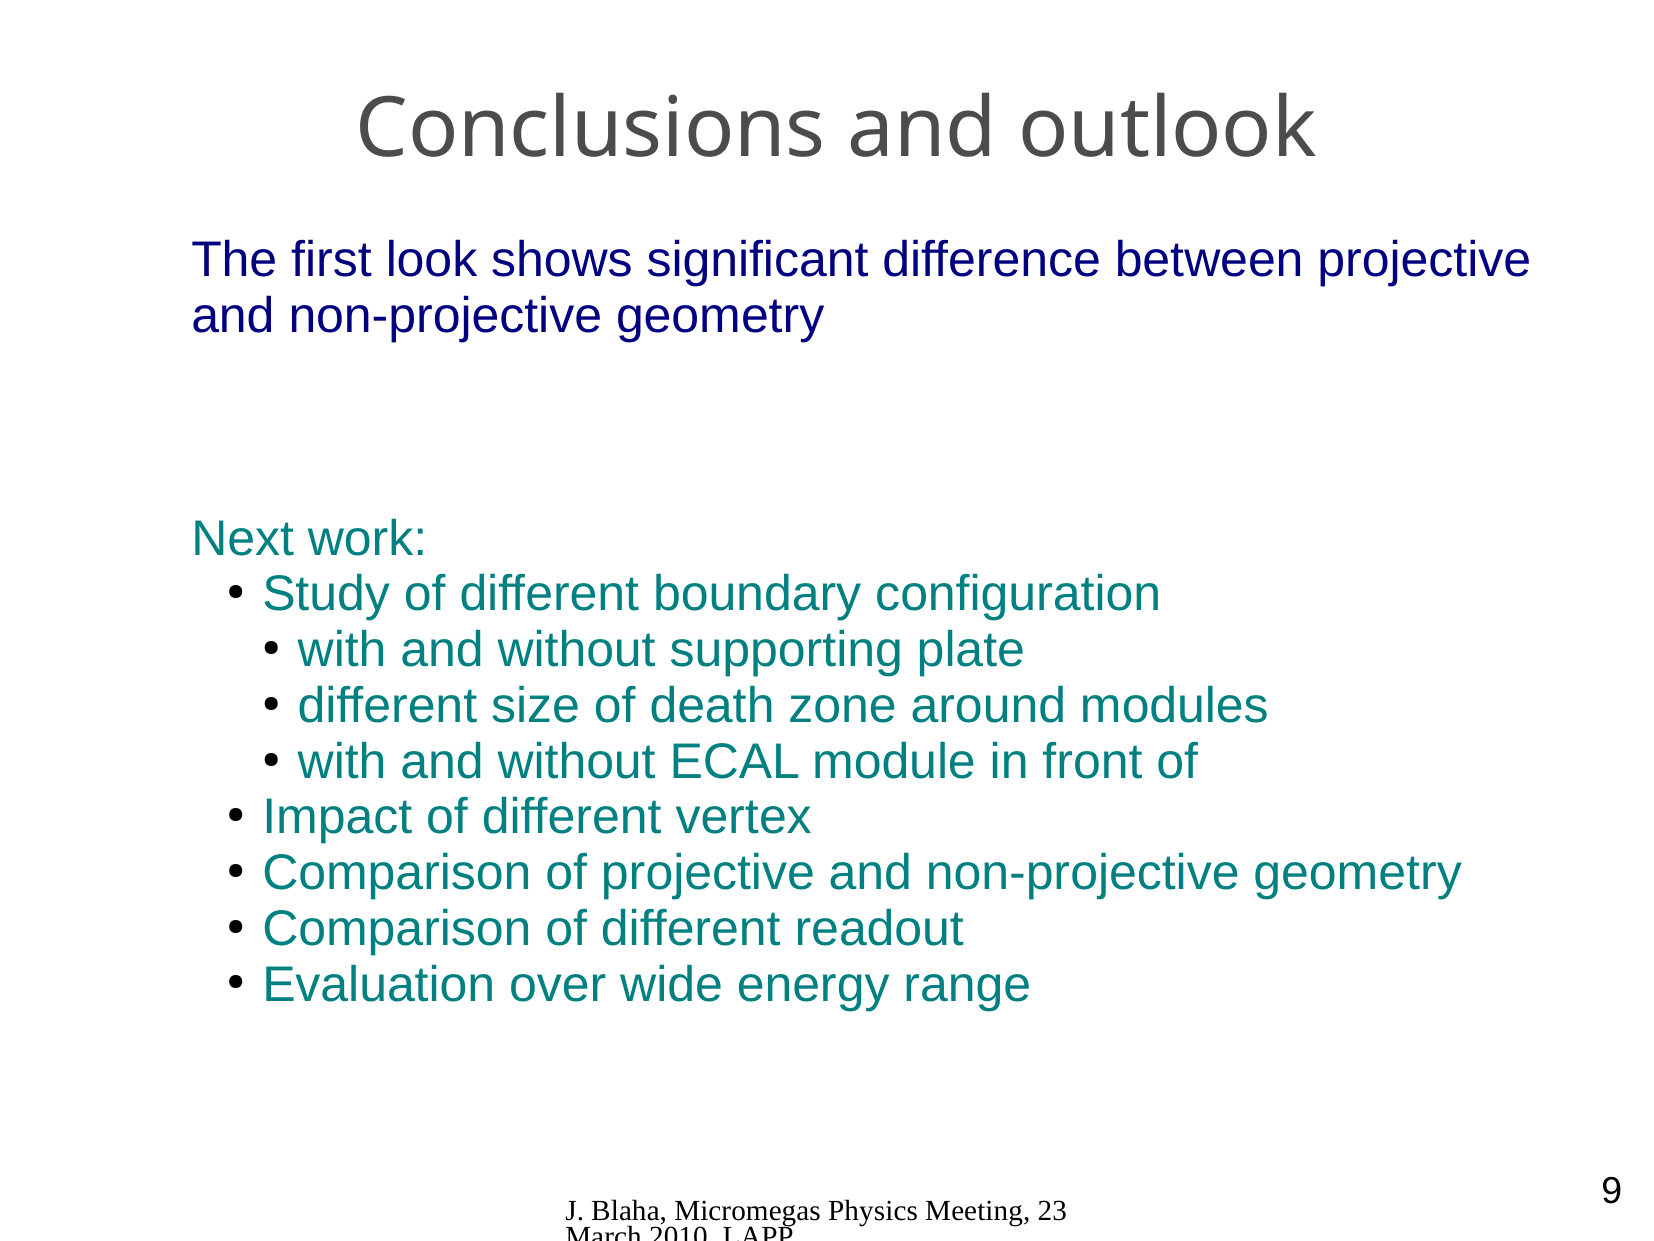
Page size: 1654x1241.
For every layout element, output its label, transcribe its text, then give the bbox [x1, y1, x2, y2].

text_box The first look shows significant difference between projective and non-projective geometry Next work: Study of different boundary configuration with and without supporting plate different size of death zone around modules with and without ECAL module in front of Impact of different vertex Comparison of projective and non-projective geometry Comparison of different readout Evaluation over wide energy range [176, 223, 1561, 1090]
title Conclusions and outlook [35, 20, 1638, 229]
text_box [183, 216, 1576, 1129]
text_box 9 [1586, 1161, 1638, 1219]
